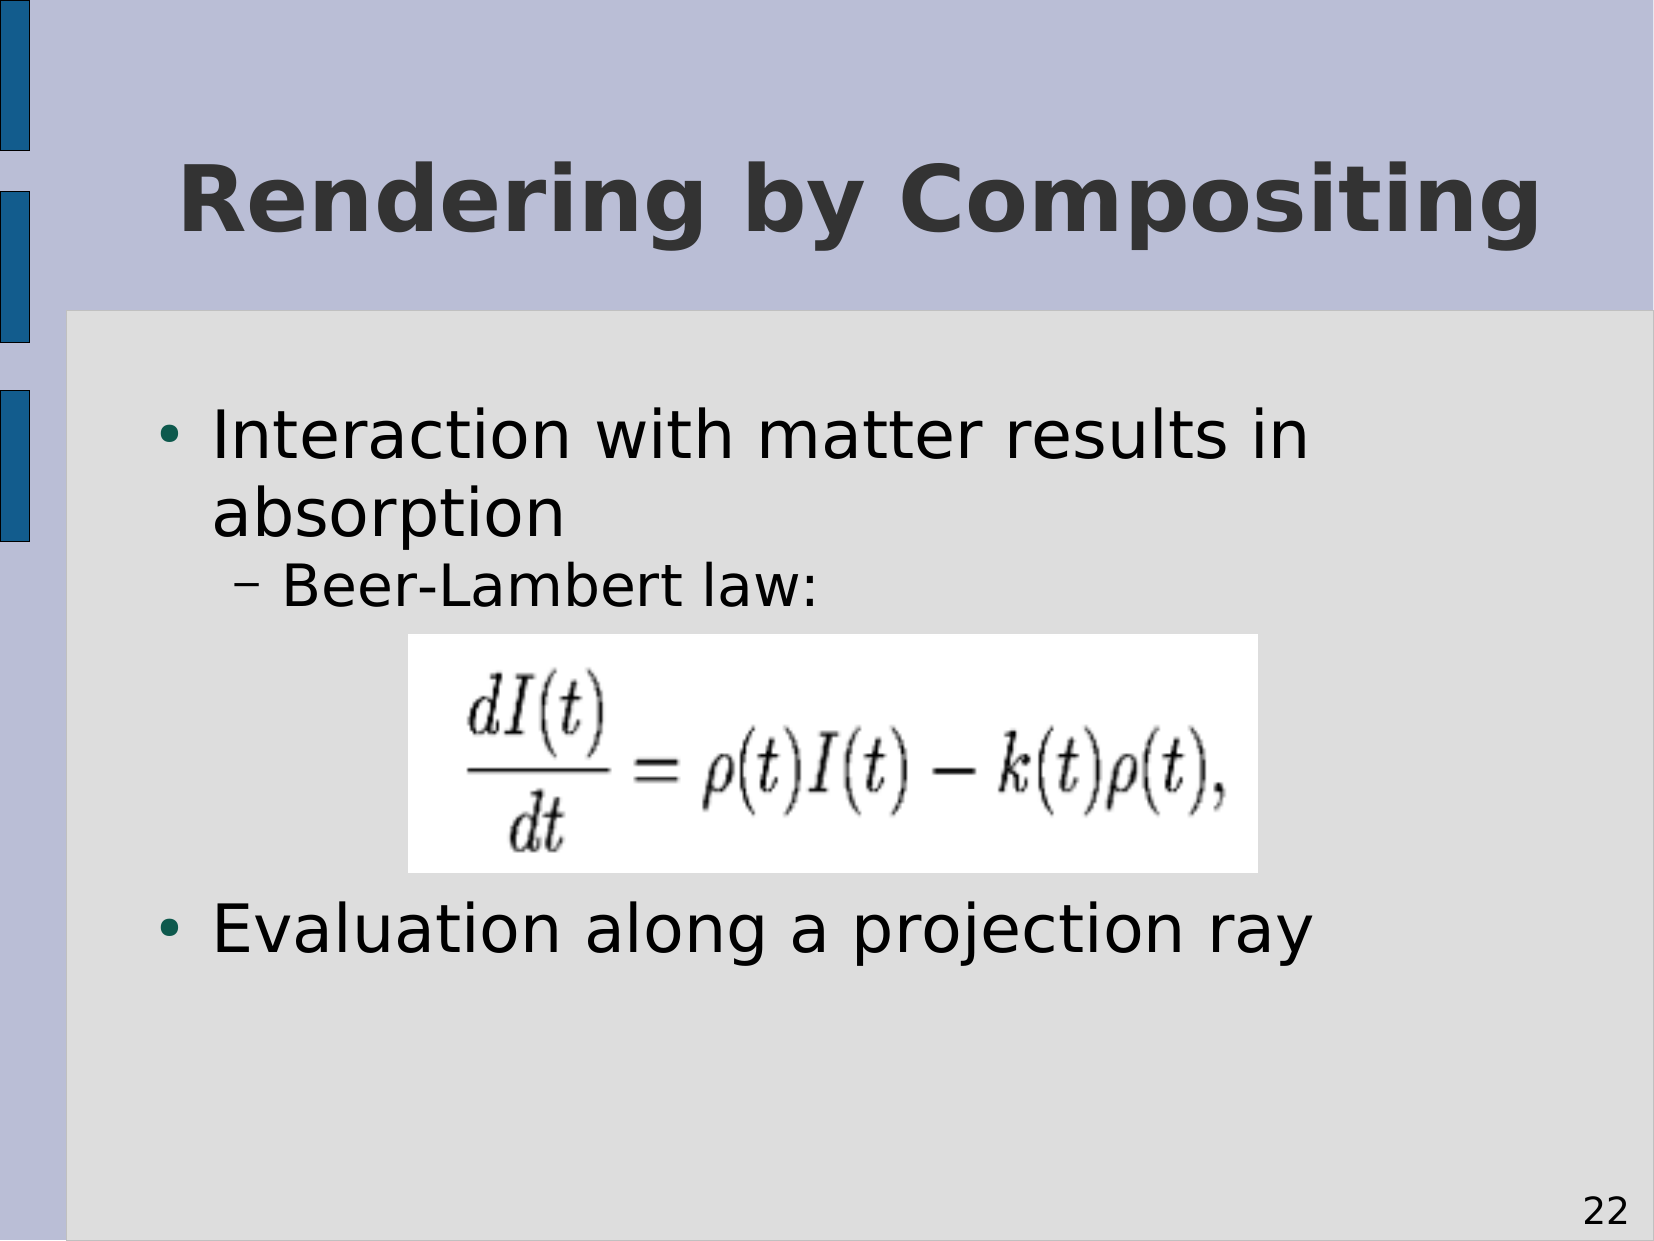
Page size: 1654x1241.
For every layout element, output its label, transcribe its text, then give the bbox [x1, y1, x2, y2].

title Rendering by Compositing [110, 96, 1613, 304]
picture [408, 634, 1258, 873]
list Interaction with matter results in absorption Beer-Lambert law: Evaluation along a projection ray [125, 388, 1538, 1030]
